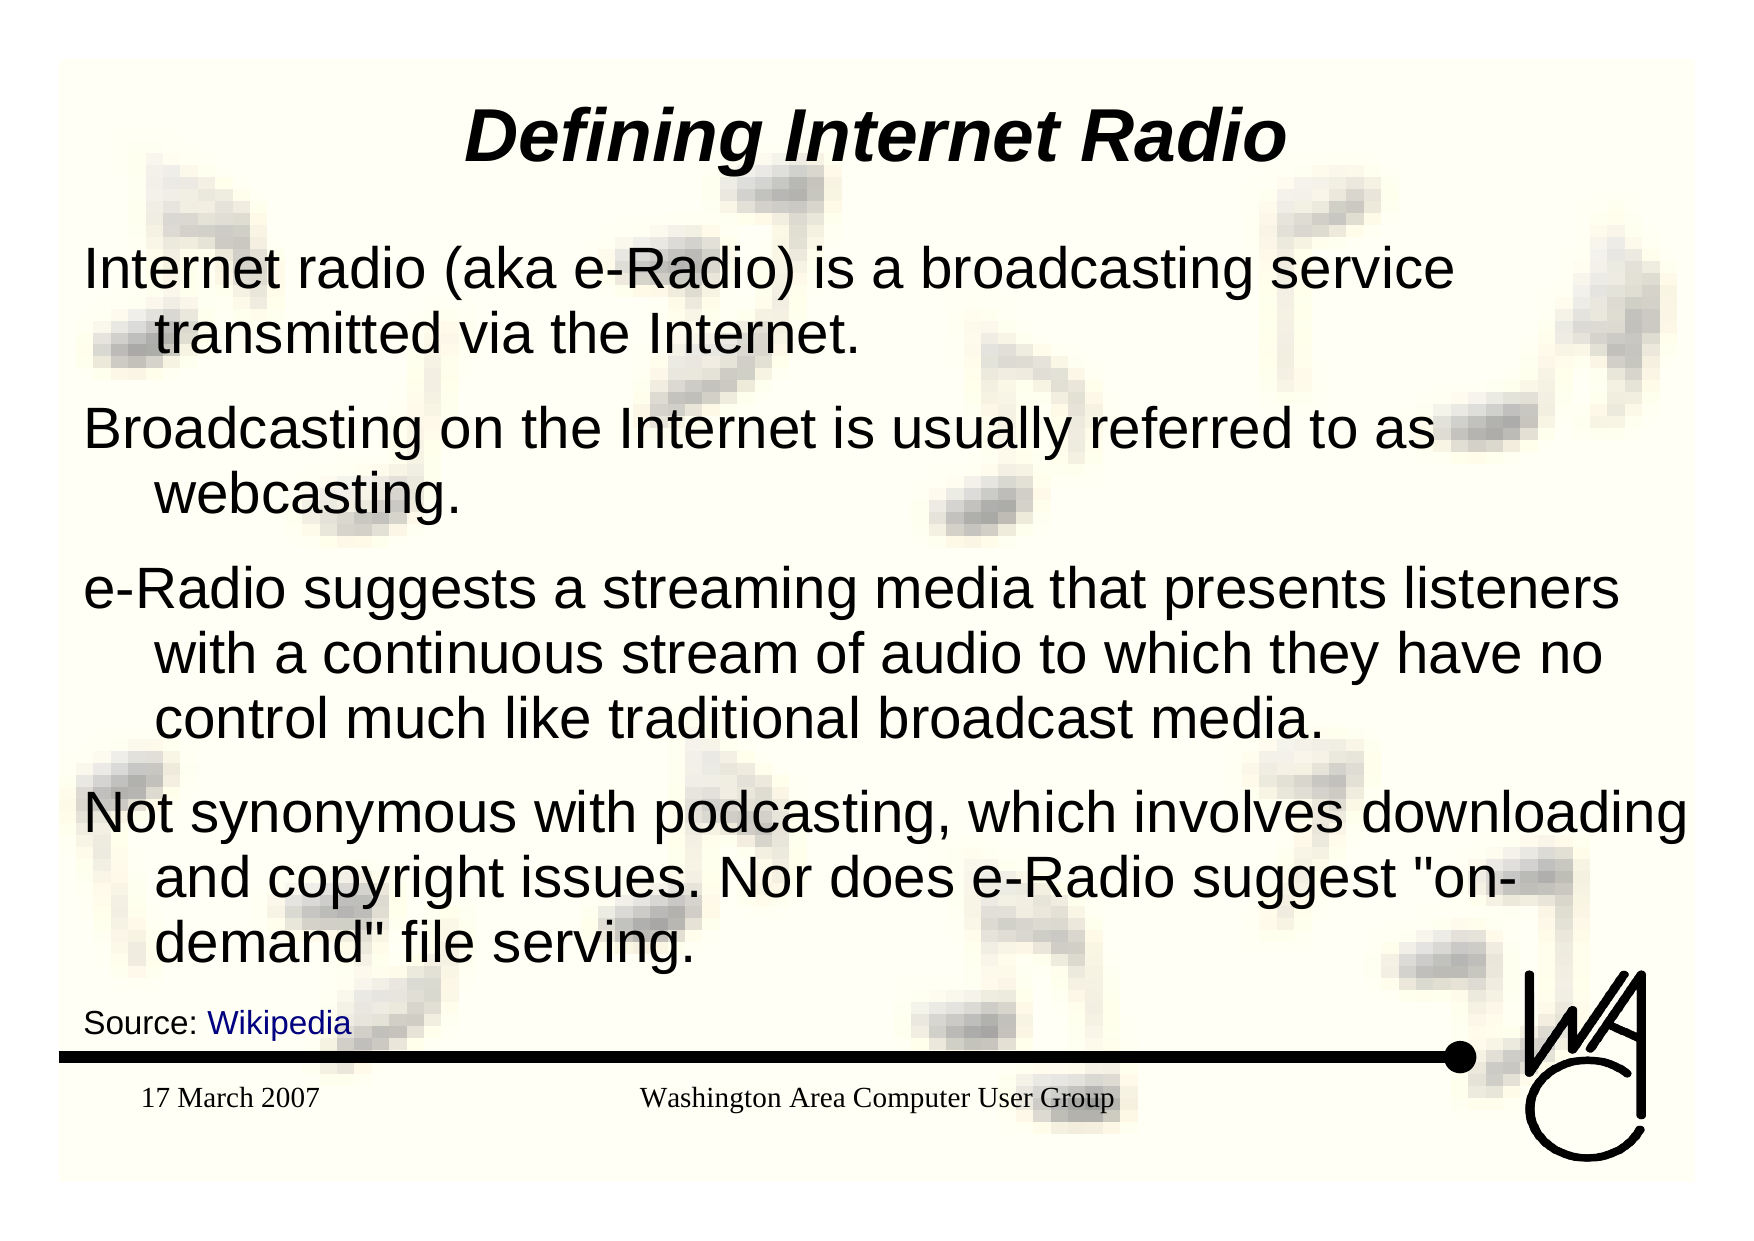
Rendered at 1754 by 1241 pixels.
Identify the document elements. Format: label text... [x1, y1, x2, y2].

list Internet radio (aka e-Radio) is a broadcasting service transmitted via the Internet. Broadcasting on the Internet is usually referred to as webcasting. e-Radio suggests a streaming media that presents listeners with a continuous stream of audio to which they have no control much like traditional broadcast media. Not synonymous with podcasting, which involves downloading and copyright issues. Nor does e-Radio suggest "on-demand" file serving. Source: Wikipedia [71, 236, 1695, 1042]
picture [1522, 1042, 1648, 1162]
title Defining Internet Radio [59, 64, 1695, 207]
